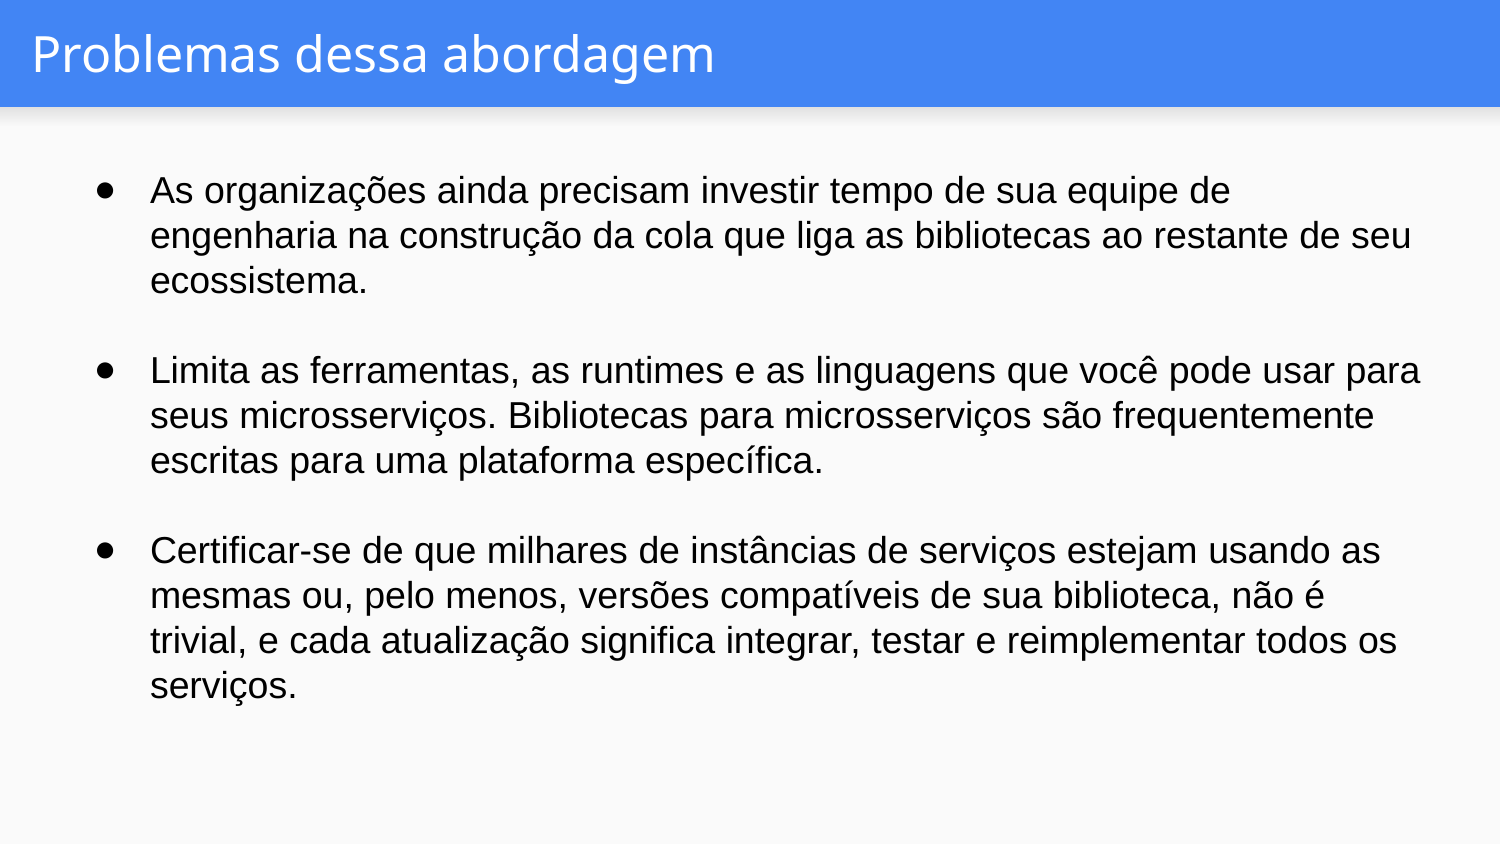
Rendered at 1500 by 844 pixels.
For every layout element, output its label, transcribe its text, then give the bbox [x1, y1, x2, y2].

title Problemas dessa abordagem [16, 2, 1464, 102]
text_box As organizações ainda precisam investir tempo de sua equipe de engenharia na construção da cola que liga as bibliotecas ao restante de seu ecossistema. Limita as ferramentas, as runtimes e as linguagens que você pode usar para seus microsserviços. Bibliotecas para microsserviços são frequentemente escritas para uma plataforma específica. Certificar-se de que milhares de instâncias de serviços estejam usando as mesmas ou, pelo menos, versões compatíveis de sua biblioteca, não é trivial, e cada atualização significa integrar, testar e reimplementar todos os serviços. [75, 165, 1425, 789]
